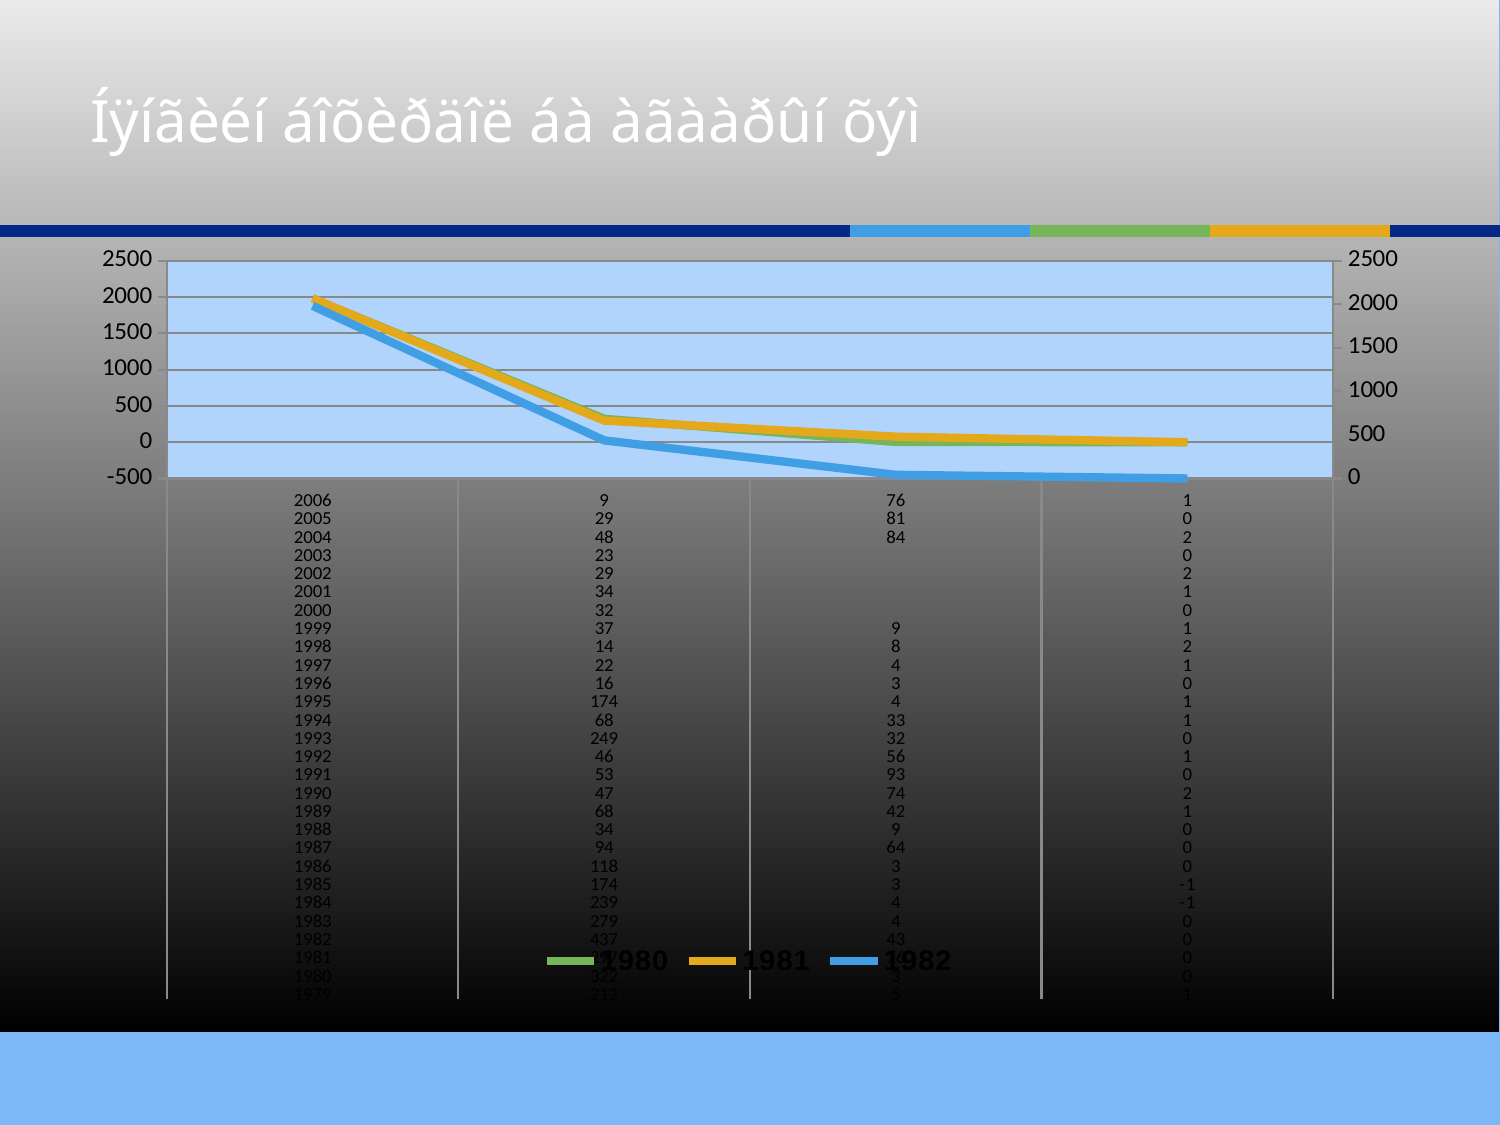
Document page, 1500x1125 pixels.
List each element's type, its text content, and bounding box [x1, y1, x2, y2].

title Íÿíãèéí áîõèðäîë áà àãààðûí õýì [75, 24, 1426, 213]
chart [75, 246, 1426, 1005]
